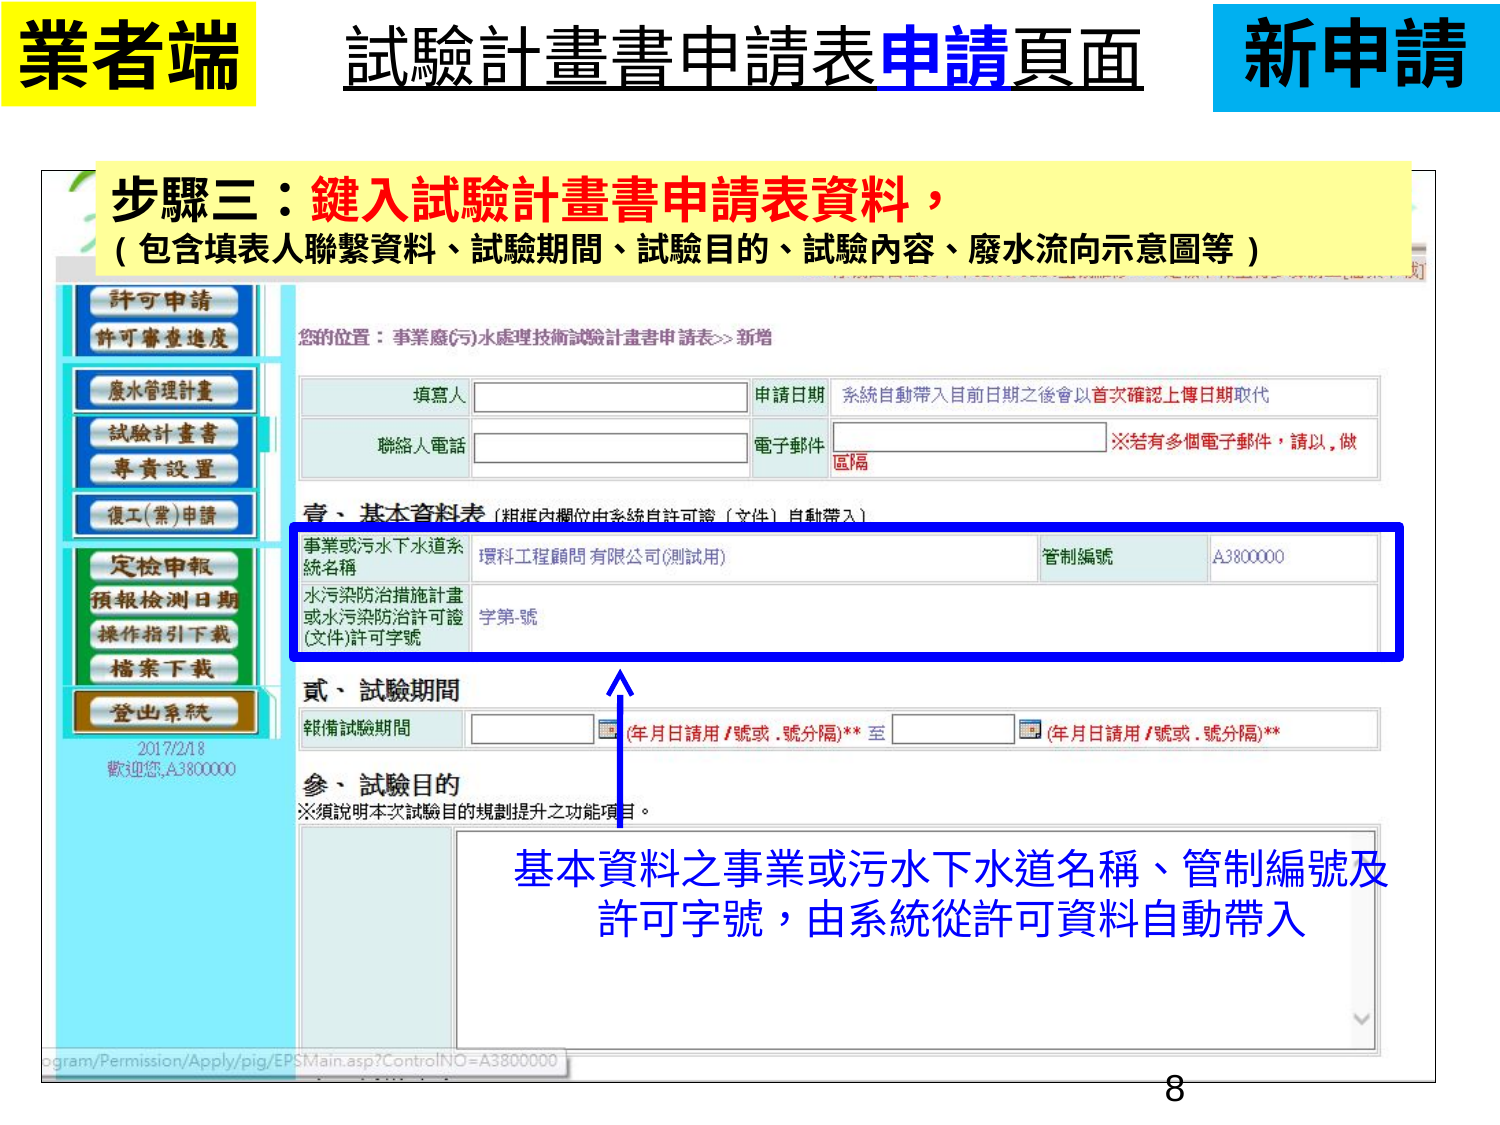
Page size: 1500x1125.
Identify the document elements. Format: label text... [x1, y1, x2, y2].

text_box 新申請 [1210, 1, 1500, 114]
text_box 步驟三：鍵入試驗計畫書申請表資料， (包含填表人聯繫資料、試驗期間、試驗目的、試驗內容、廢水流向示意圖等) [95, 160, 1412, 276]
text_box <編號> [1149, 1056, 1500, 1117]
text_box 業者端 [1, 1, 257, 107]
text_box 試驗計畫書申請表申請頁面 [328, 7, 1160, 103]
text_box 基本資料之事業或污水下水道名稱、管制編號及許可字號，由系統從許可資料自動帶入 [497, 835, 1407, 951]
picture [41, 170, 1436, 1083]
